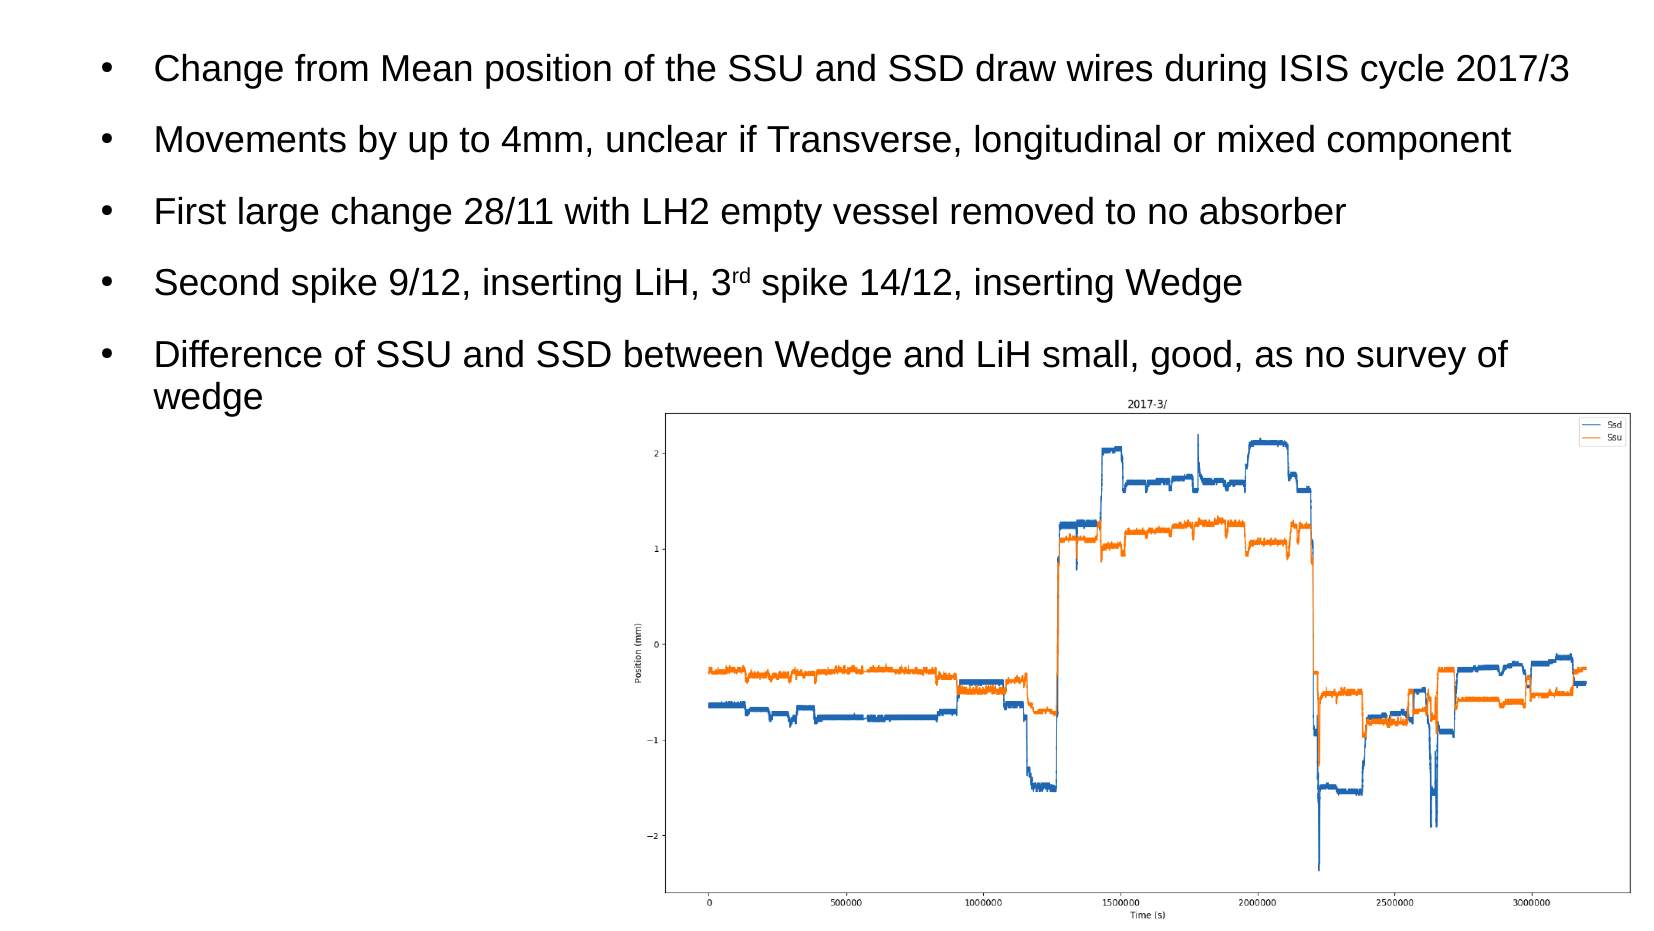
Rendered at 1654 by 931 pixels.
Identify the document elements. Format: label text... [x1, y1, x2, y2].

list Change from Mean position of the SSU and SSD draw wires during ISIS cycle 2017/3 Movements by up to 4mm, unclear if Transverse, longitudinal or mixed component First large change 28/11 with LH2 empty vessel removed to no absorber Second spike 9/12, inserting LiH, 3rd spike 14/12, inserting Wedge Difference of SSU and SSD between Wedge and LiH small, good, as no survey of wedge [82, 47, 1571, 758]
picture [590, 379, 1654, 931]
